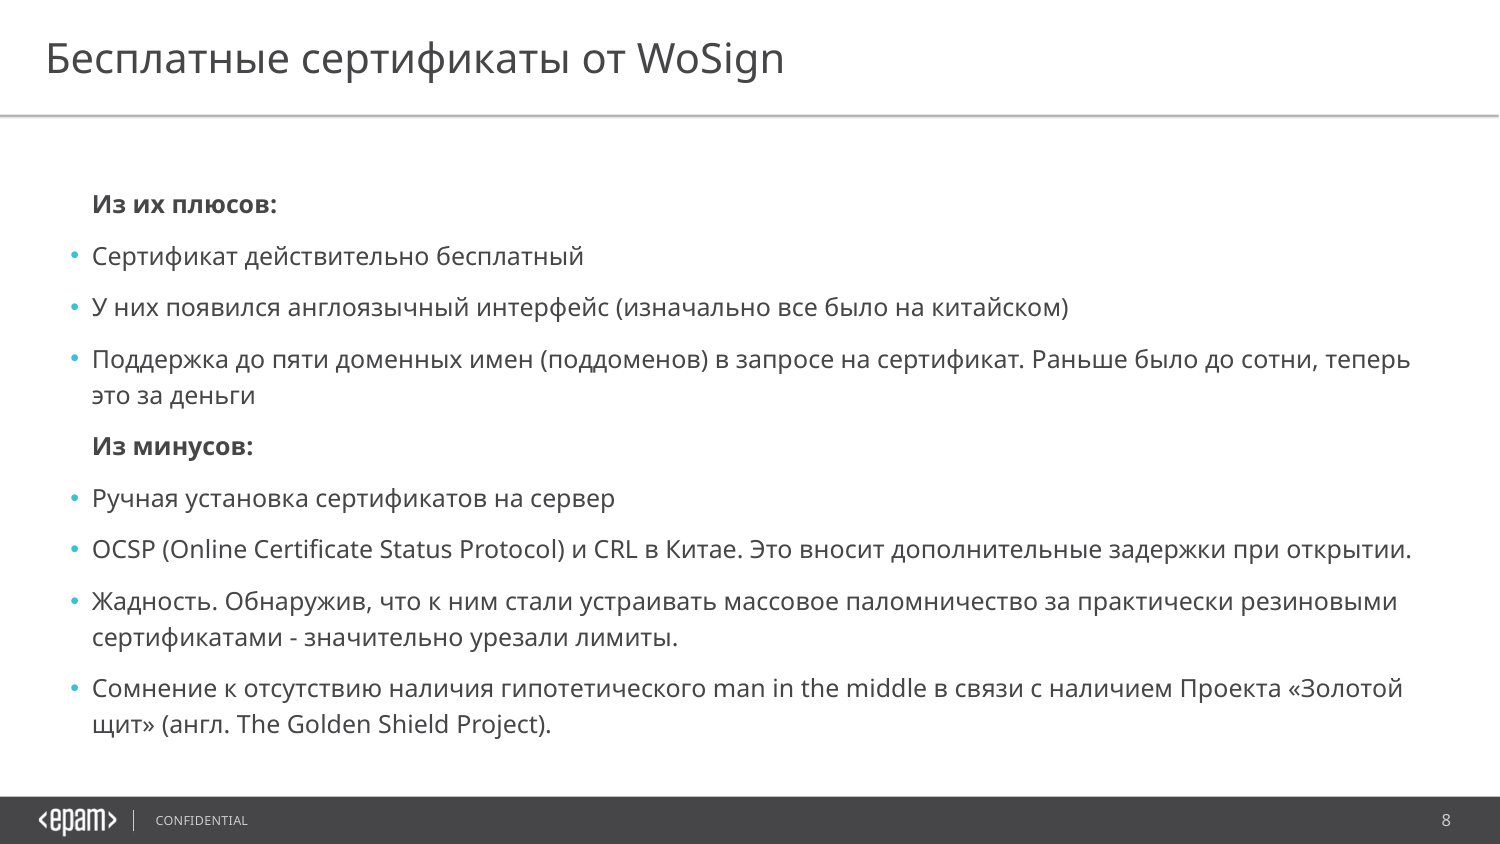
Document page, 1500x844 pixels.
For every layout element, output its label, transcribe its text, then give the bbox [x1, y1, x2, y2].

picture [38, 808, 117, 837]
list Бесплатные сертификаты от WoSign [0, 0, 1500, 115]
list Из их плюсов: Сертификат действительно бесплатный У них появился англоязычный интерфейс (изначально все было на китайском) Поддержка до пяти доменных имен (поддоменов) в запросе на сертификат. Раньше было до сотни, теперь это за деньги Из минусов: Ручная установка сертификатов на сервер OCSP (Online Certificate Status Protocol) и CRL в Китае. Это вносит дополнительные задержки при открытии. Жадность. Обнаружив, что к ним стали устраивать массовое паломничество за практически резиновыми сертификатами - значительно урезали лимиты. Сомнение к отсутствию наличия гипотетического man in the middle в связи с наличием Проекта «Золотой щит» (англ. The Golden Shield Project). [59, 177, 1441, 733]
